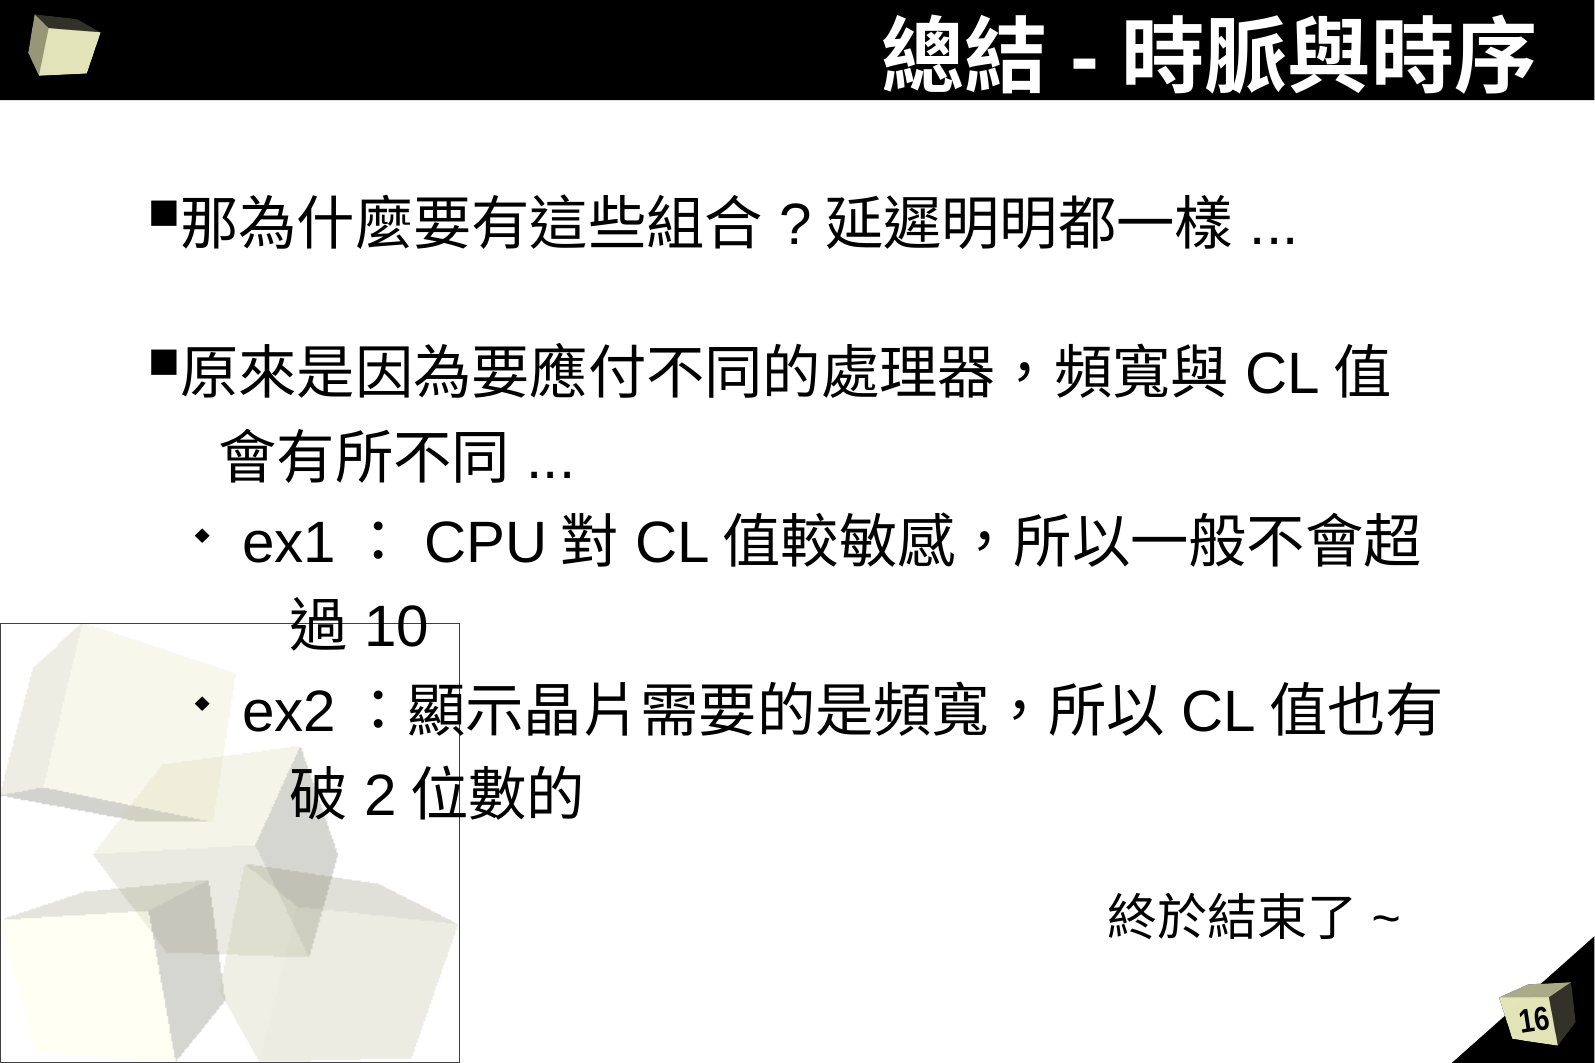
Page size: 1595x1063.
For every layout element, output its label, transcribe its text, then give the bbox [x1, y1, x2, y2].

title 總結-時脈與時序 [113, 0, 1538, 110]
list 那為什麼要有這些組合?延遲明明都一樣... 原來是因為要應付不同的處理器，頻寬與CL值會有所不同... ex1：CPU對CL值較敏感，所以一般不會超過10 ex2：顯示晶片需要的是頻寬，所以CL值也有破2位數的 [147, 177, 1447, 967]
text_box 終於結束了~ [1092, 870, 1418, 945]
picture [0, 622, 460, 1063]
